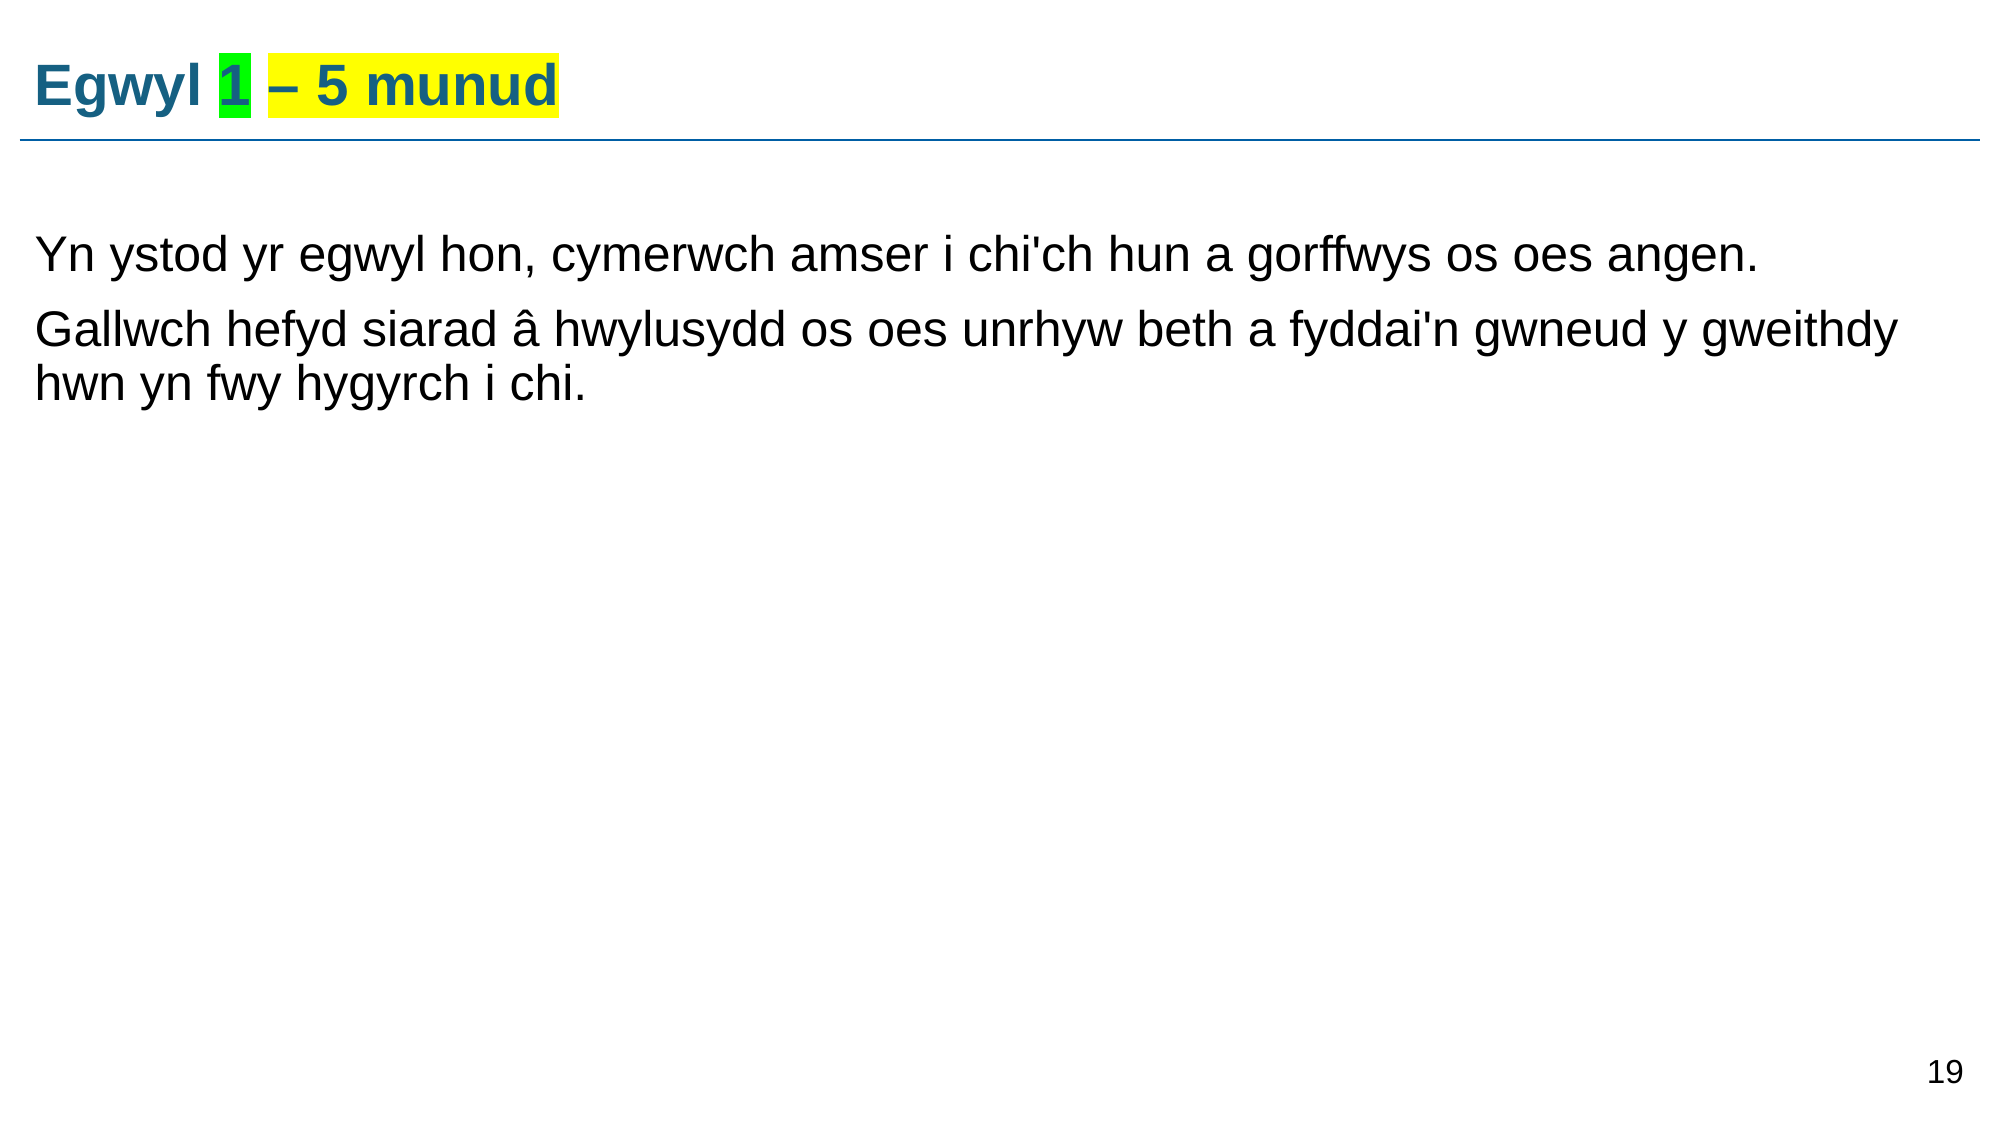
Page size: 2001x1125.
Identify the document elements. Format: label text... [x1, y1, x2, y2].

text_box 19 [1911, 1042, 1983, 1103]
title Egwyl 1 – 5 munud [19, 47, 1981, 140]
list Yn ystod yr egwyl hon, cymerwch amser i chi'ch hun a gorffwys os oes angen. Gallwch hefyd siarad â hwylusydd os oes unrhyw beth a fyddai'n gwneud y gweithdy hwn yn fwy hygyrch i chi. [19, 140, 1981, 1043]
